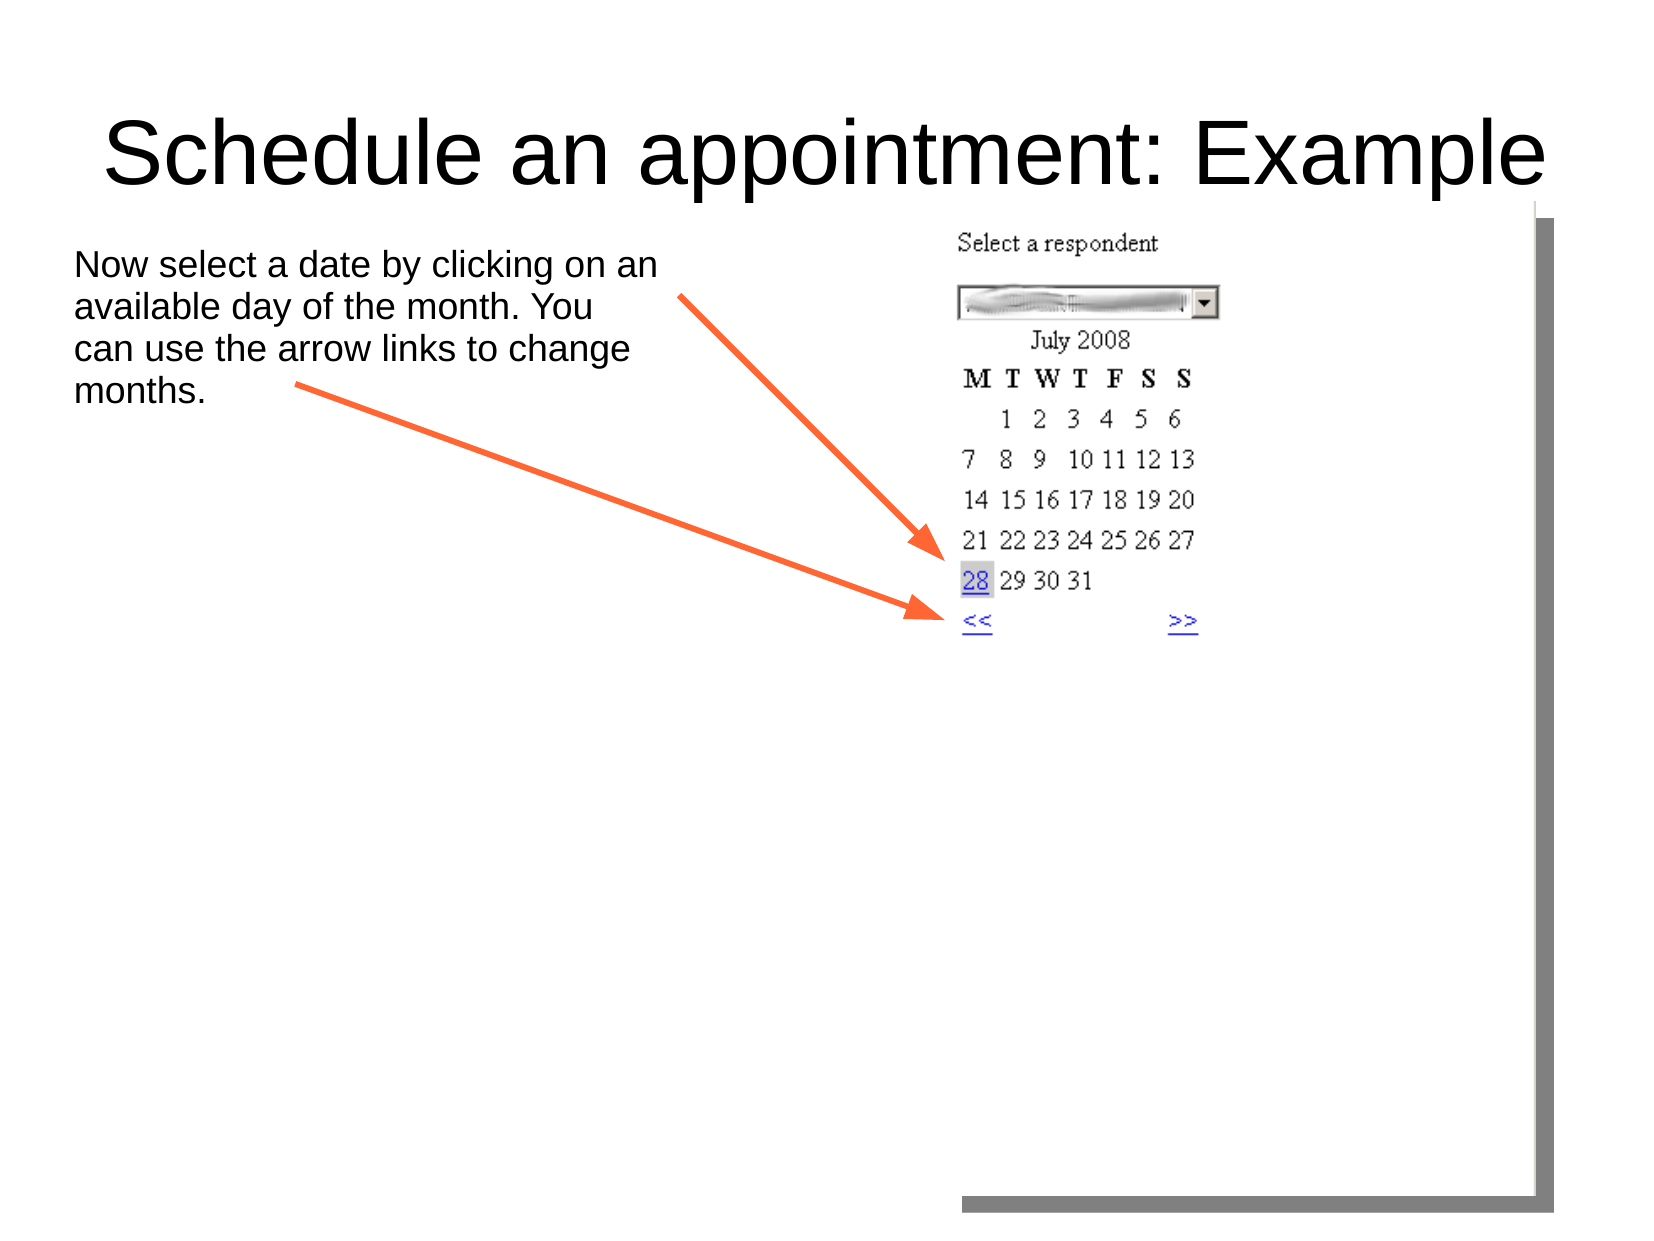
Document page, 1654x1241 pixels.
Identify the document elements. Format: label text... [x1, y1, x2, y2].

picture [944, 201, 1536, 1196]
title Schedule an appointment: Example [82, 56, 1571, 250]
text_box Now select a date by clicking on an available day of the month. You can use the arrow links to change months. [59, 236, 680, 532]
